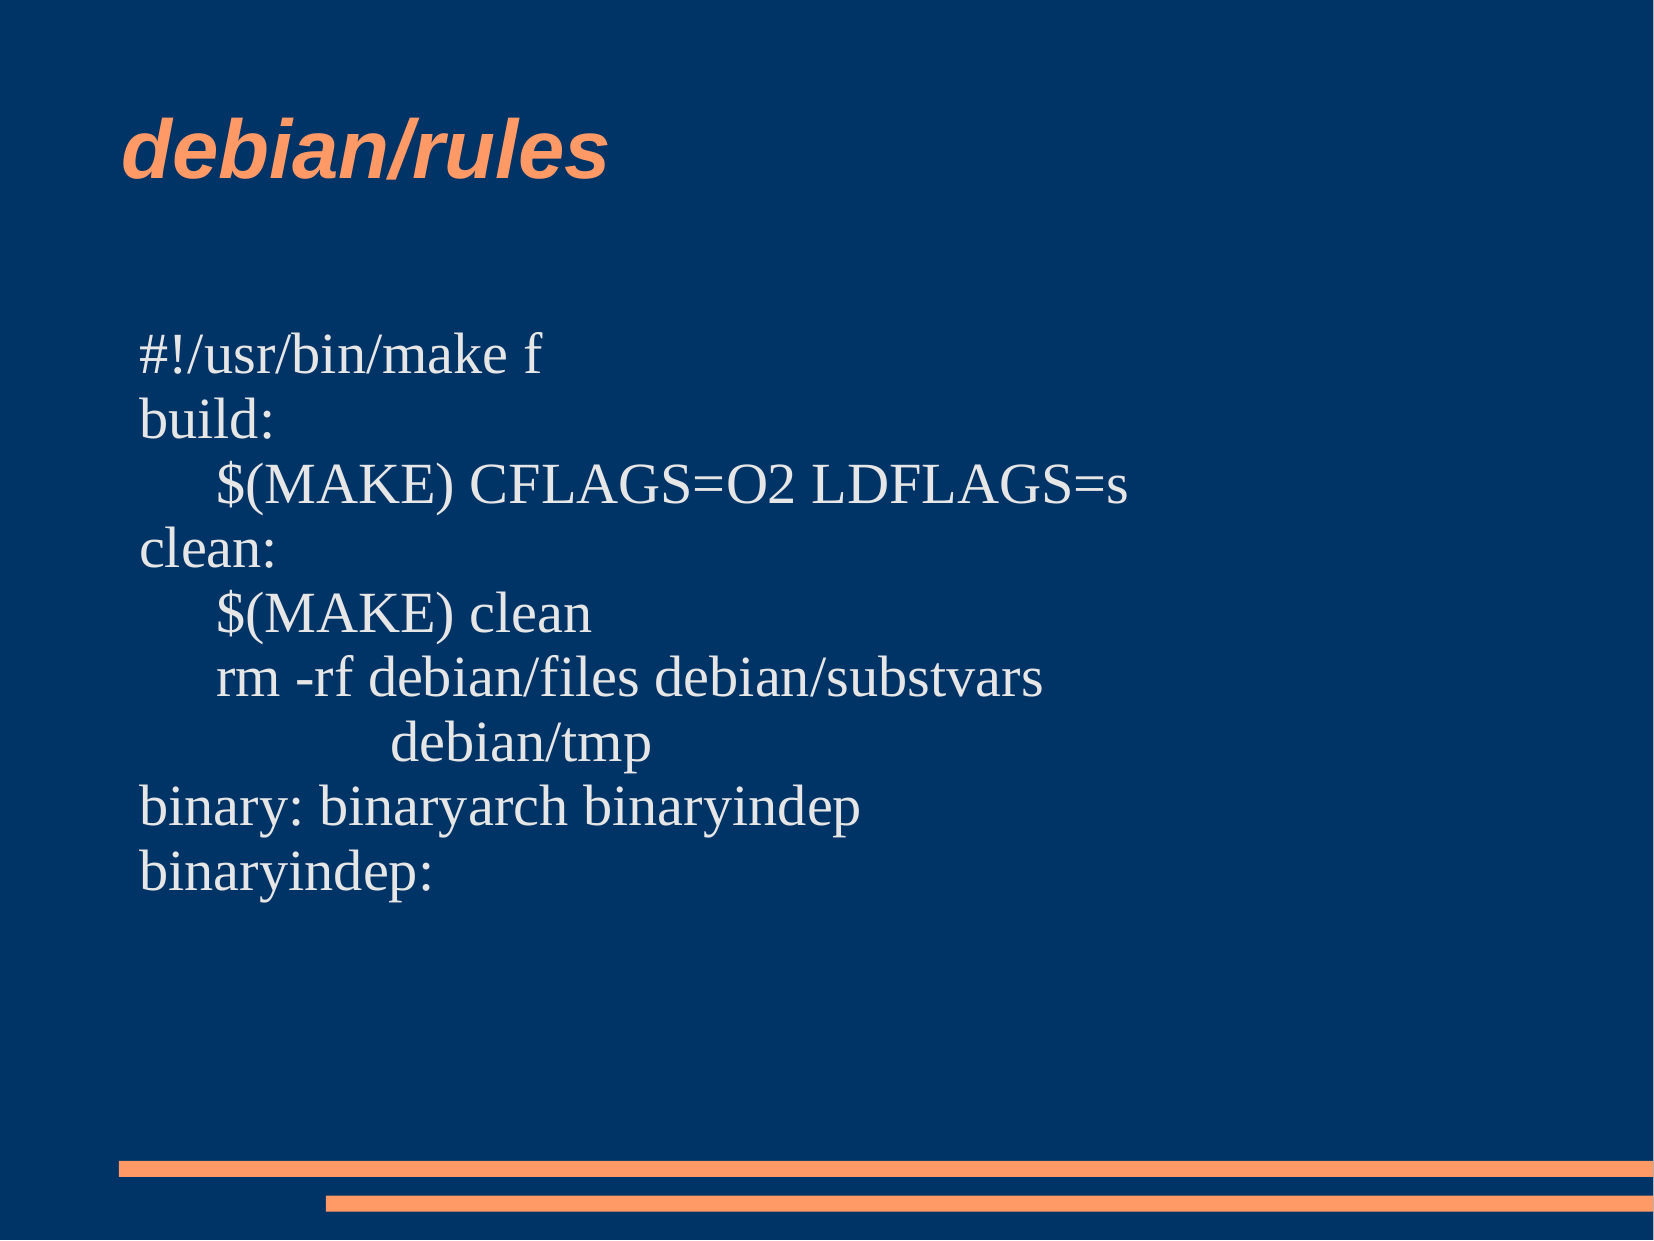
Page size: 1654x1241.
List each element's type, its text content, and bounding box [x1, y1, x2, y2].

title debian/rules [121, 53, 1534, 247]
list #!/usr/bin/make ­f build: $(MAKE) CFLAGS=­O2 LDFLAGS=­s clean: $(MAKE) clean rm -rf debian/files debian/substvars debian/tmp binary: binary­arch binary­indep binary­indep: [121, 322, 1561, 1118]
